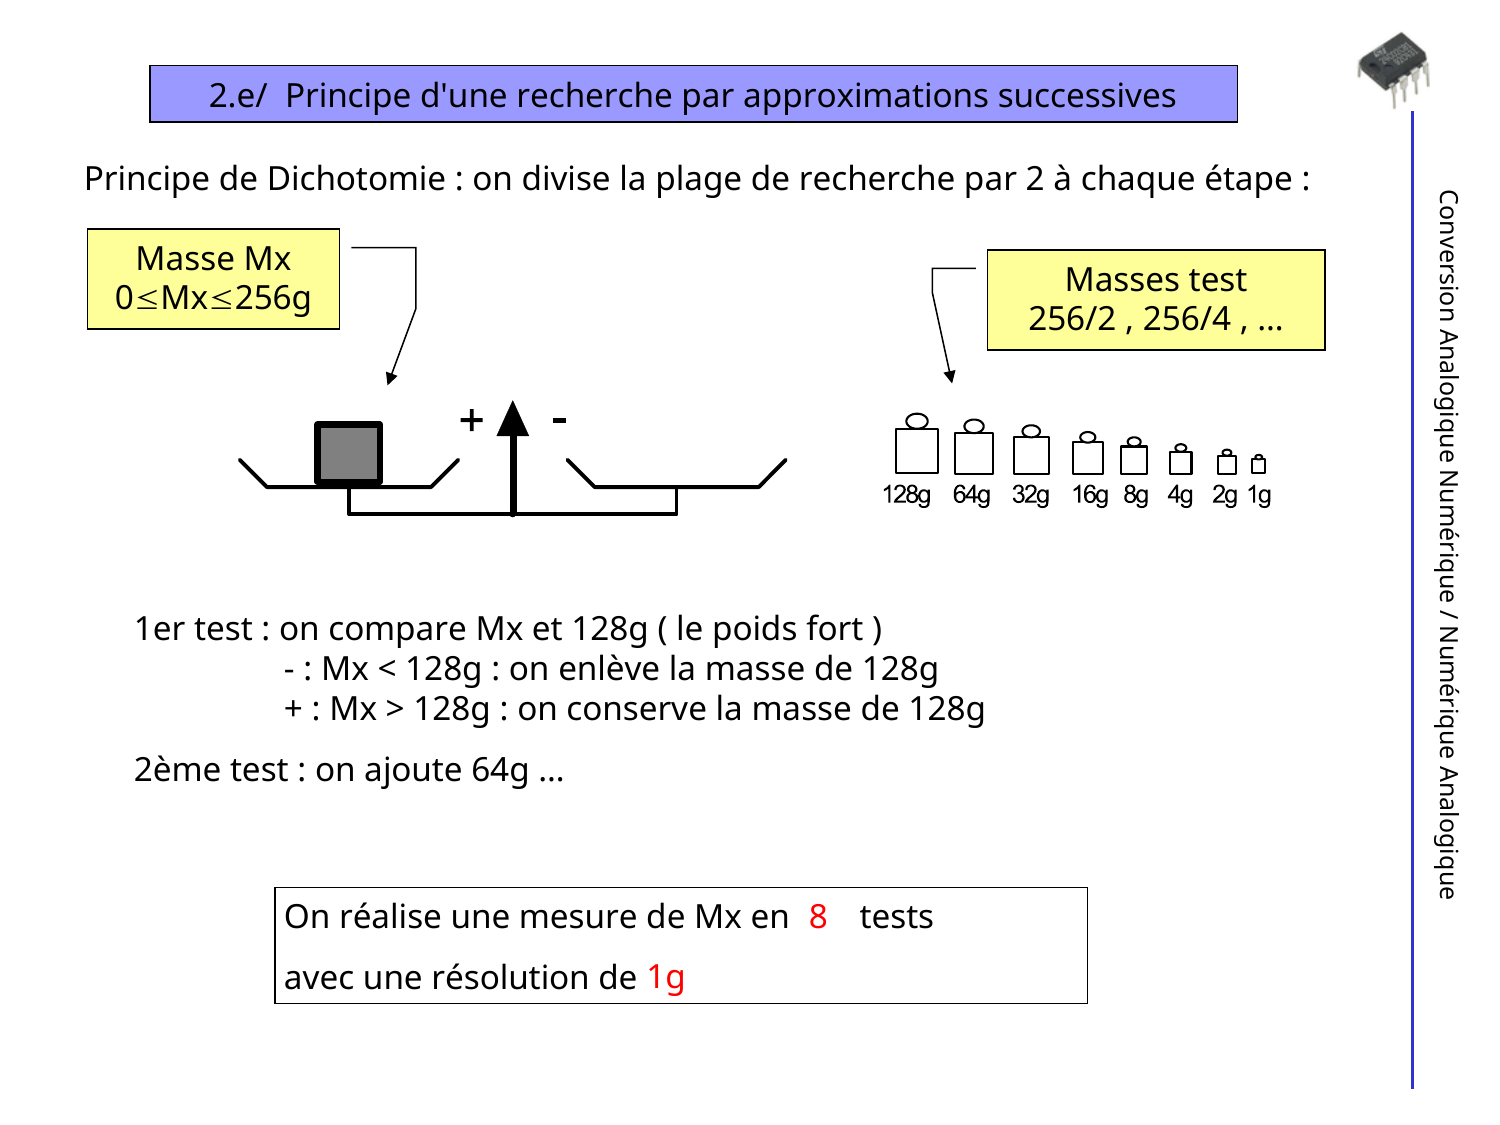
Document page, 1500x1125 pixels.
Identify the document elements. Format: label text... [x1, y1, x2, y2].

text_box Principe de Dichotomie : on divise la plage de recherche par 2 à chaque étape : [75, 149, 1351, 206]
text_box Conversion Analogique Numérique / Numérique Analogique [1414, 174, 1473, 1026]
picture [1351, 24, 1438, 113]
text_box 1g [637, 947, 713, 1004]
title 2.e/ Principe d'une recherche par approximations successives [149, 65, 1238, 123]
chart [237, 399, 788, 518]
text_box 8 [800, 887, 851, 943]
text_box 1er test : on compare Mx et 128g ( le poids fort ) - : Mx < 128g : on enlève la masse de 128g + : Mx > 128g : on conserve la masse de 128g 2ème test : on ajoute 64g … [125, 599, 1313, 796]
chart [875, 412, 1310, 516]
text_box Masse Mx 0Mx256g [88, 229, 340, 329]
text_box Masses test 256/2 , 256/4 , … [987, 250, 1325, 350]
text_box On réalise une mesure de Mx en tests avec une résolution de [275, 887, 1088, 1004]
